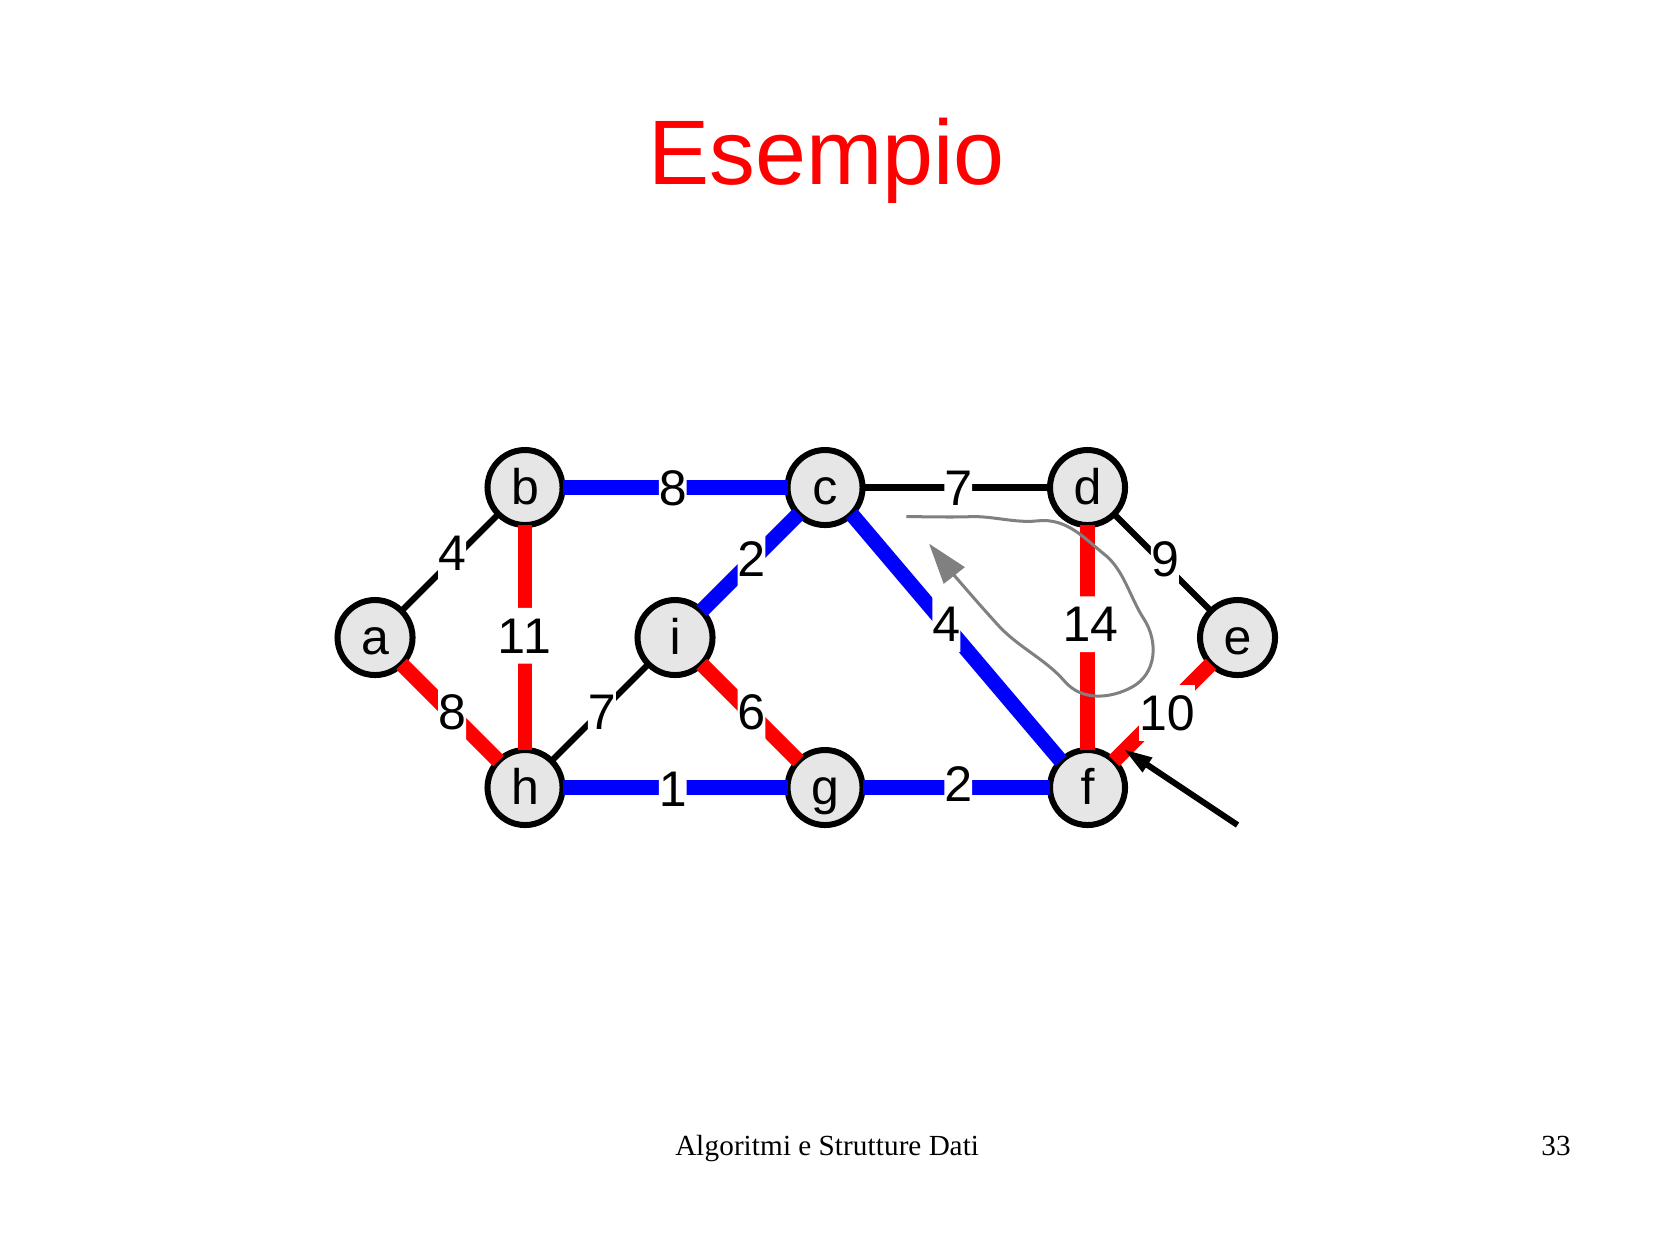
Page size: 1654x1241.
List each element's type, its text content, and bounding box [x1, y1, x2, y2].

text_box d [1050, 450, 1126, 525]
text_box 7 [587, 684, 616, 741]
text_box h [487, 750, 563, 826]
text_box 9 [1150, 531, 1179, 588]
text_box g [788, 750, 863, 826]
text_box 14 [1062, 596, 1119, 653]
text_box e [1200, 600, 1276, 676]
text_box i [637, 600, 713, 676]
text_box 2 [737, 531, 766, 588]
text_box c [788, 450, 863, 526]
text_box a [337, 600, 413, 676]
text_box f [1050, 750, 1126, 826]
text_box 8 [658, 460, 687, 516]
text_box 4 [438, 525, 467, 581]
text_box 1 [658, 761, 687, 818]
text_box 2 [944, 756, 973, 812]
text_box b [487, 450, 563, 525]
text_box 7 [944, 460, 973, 515]
text_box 4 [932, 596, 961, 653]
text_box 10 [1139, 685, 1195, 741]
text_box 11 [497, 607, 557, 664]
text_box 8 [438, 684, 467, 741]
text_box 6 [737, 684, 766, 741]
title Esempio [82, 49, 1571, 257]
